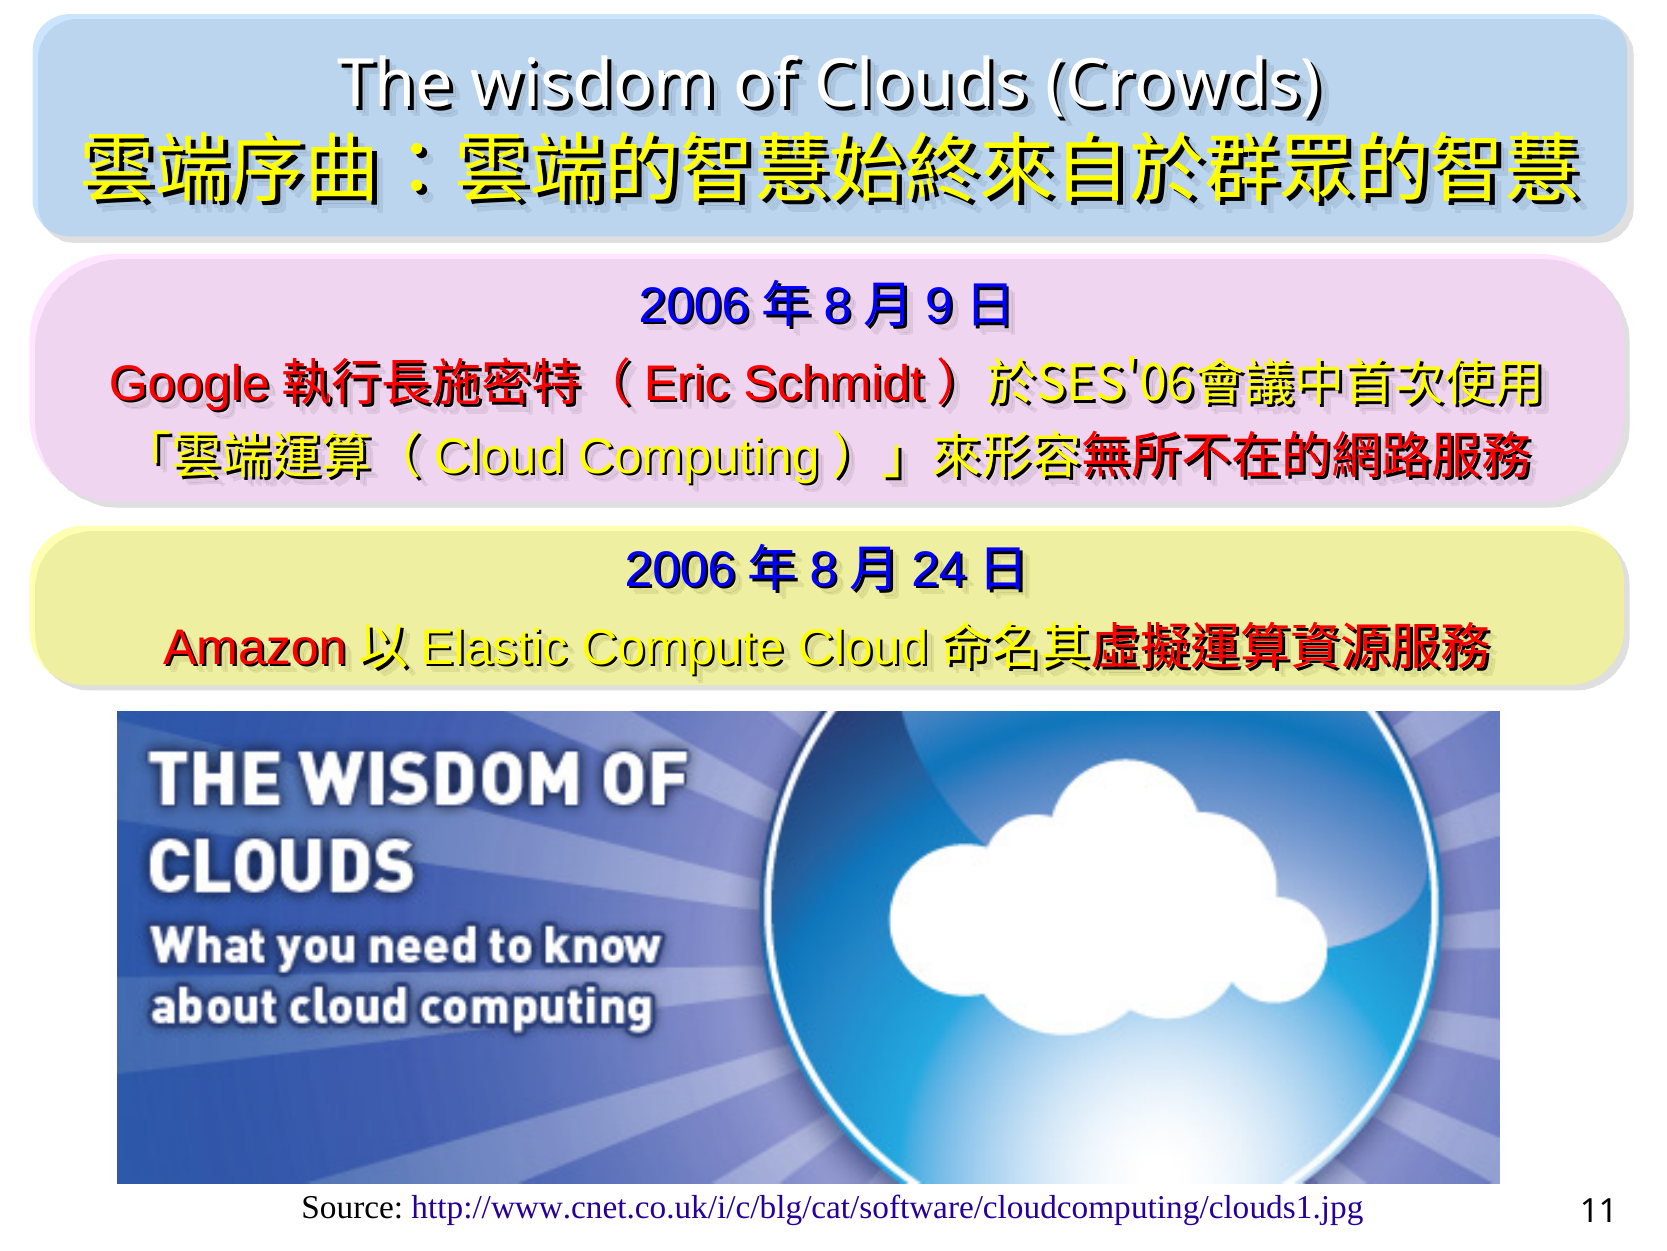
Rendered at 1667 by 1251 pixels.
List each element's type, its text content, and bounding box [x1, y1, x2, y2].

text_box Source: http://www.cnet.co.uk/i/c/blg/cat/software/cloudcomputing/clouds1.jpg [0, 1177, 1667, 1251]
picture [117, 711, 1500, 1177]
text_box The wisdom of Clouds (Crowds) 雲端序曲：雲端的智慧始終來自於群眾的智慧 [32, 14, 1628, 237]
text_box 2006年8月9日 Google執行長施密特（Eric Schmidt）於SES'06會議中首次使用 「雲端運算（Cloud Computing）」來形容無所不在的網路服務 [29, 253, 1625, 502]
text_box 2006年8月24日 Amazon以Elastic Compute Cloud命名其虛擬運算資源服務 [29, 525, 1625, 686]
